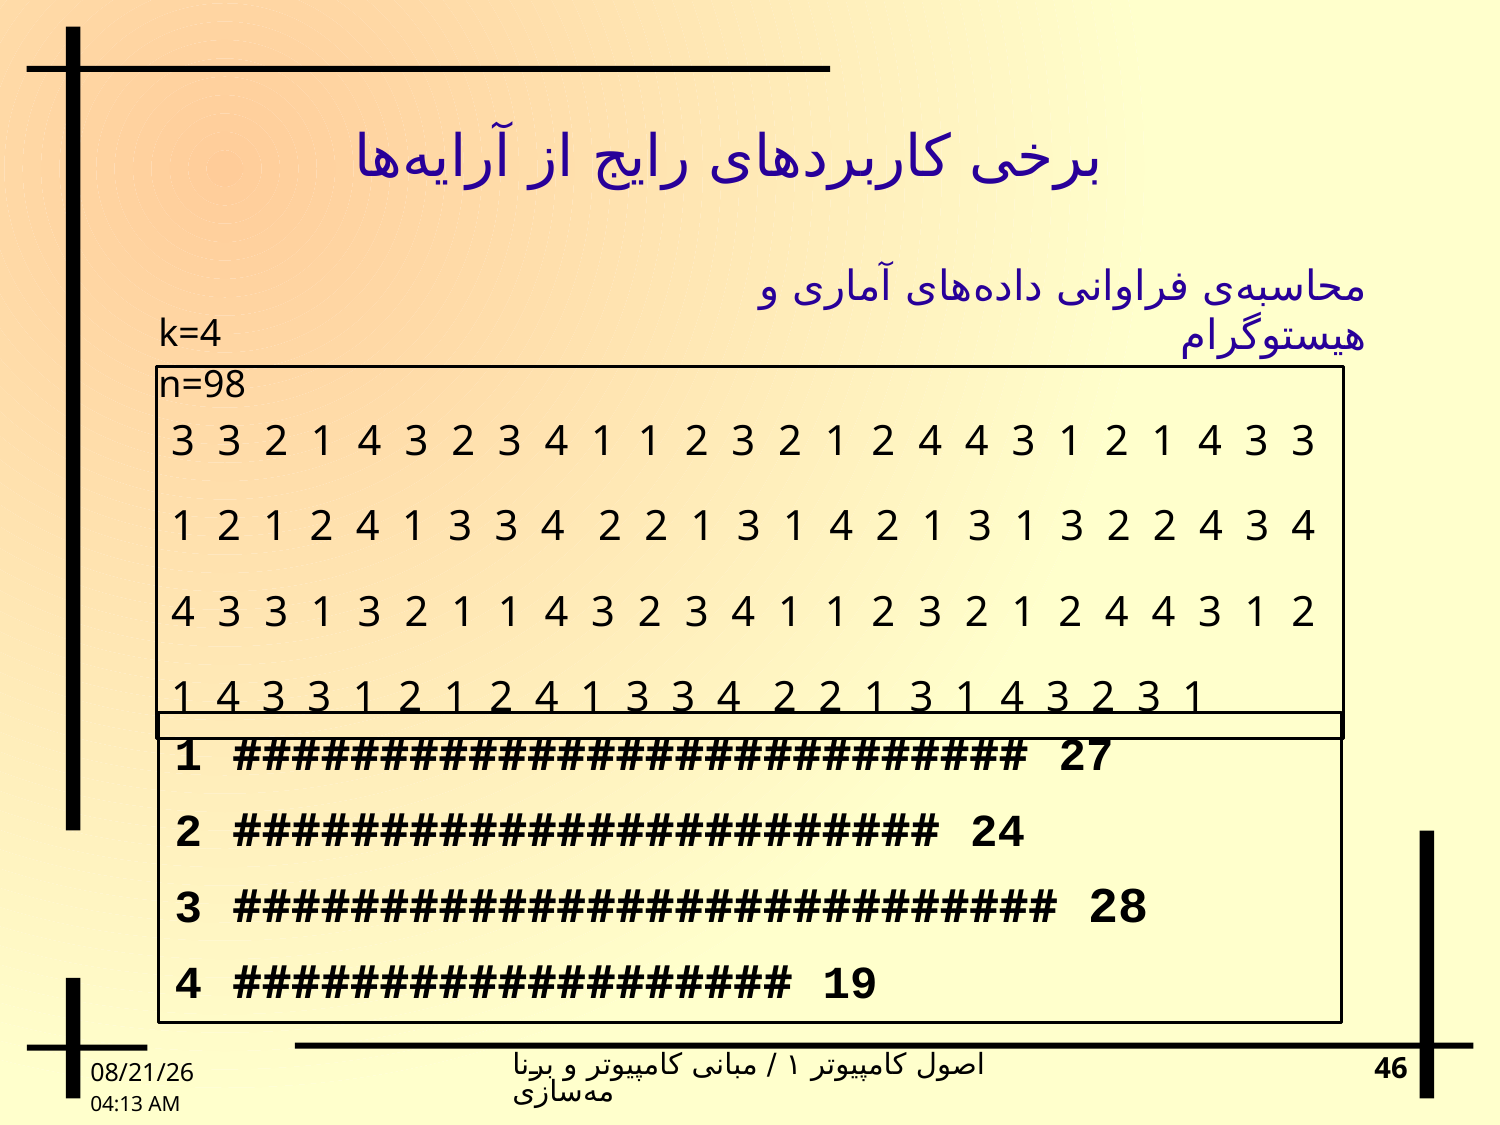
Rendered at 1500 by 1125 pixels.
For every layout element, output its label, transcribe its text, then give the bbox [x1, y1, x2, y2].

text_box k=4 n=98 [142, 297, 405, 360]
title محاسبه‌ی فراوانی داده‌های آماری و هیستوگرام [655, 250, 1368, 371]
list 3 3 2 1 4 3 2 3 4 1 1 2 3 2 1 2 4 4 3 1 2 1 4 3 3 1 2 1 2 4 1 3 3 4 2 2 1 3 1 4 2 1 3 1 3 2 2 4 3 4 4 3 3 1 3 2 1 1 4 3 2 3 4 1 1 2 3 2 1 2 4 4 3 1 2 1 4 3 3 1 2 1 2 4 1 3 3 4 2 2 1 3 1 4 3 2 3 1 [156, 366, 1344, 664]
title برخی کاربردهای رایج از آرایه‌ها [113, 97, 1344, 217]
text_box 1 ########################### 27 2 ######################## 24 3 ############################ 28 4 ################### 19 [158, 712, 1342, 995]
